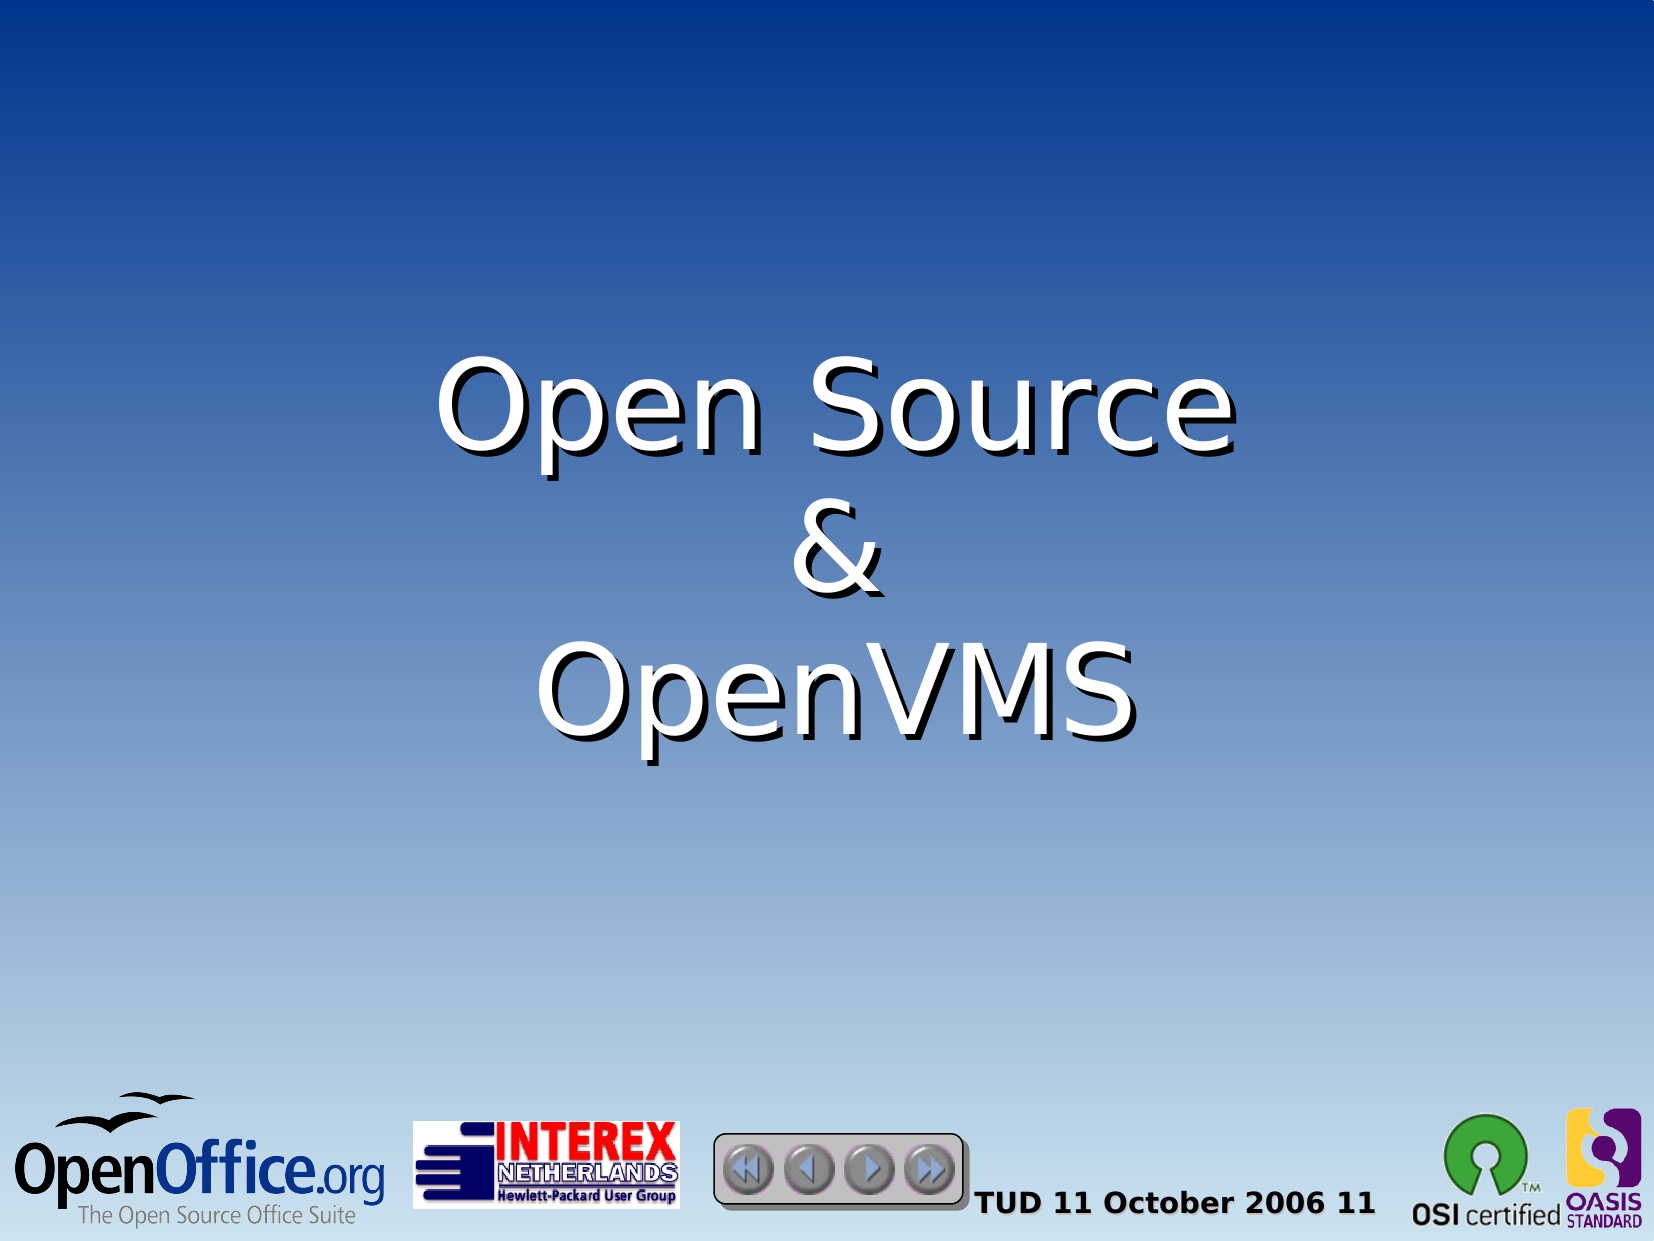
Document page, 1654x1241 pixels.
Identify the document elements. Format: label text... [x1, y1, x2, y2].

picture [1405, 1102, 1654, 1238]
picture [723, 1144, 774, 1195]
text_box [714, 1133, 963, 1204]
picture [844, 1144, 895, 1195]
picture [784, 1144, 835, 1195]
text_box TUD 11 October 2006 32 [980, 1181, 1506, 1241]
subtitle Open Source & OpenVMS [82, 29, 1571, 1069]
picture [904, 1144, 955, 1195]
picture [413, 1121, 680, 1209]
picture [15, 1092, 384, 1229]
